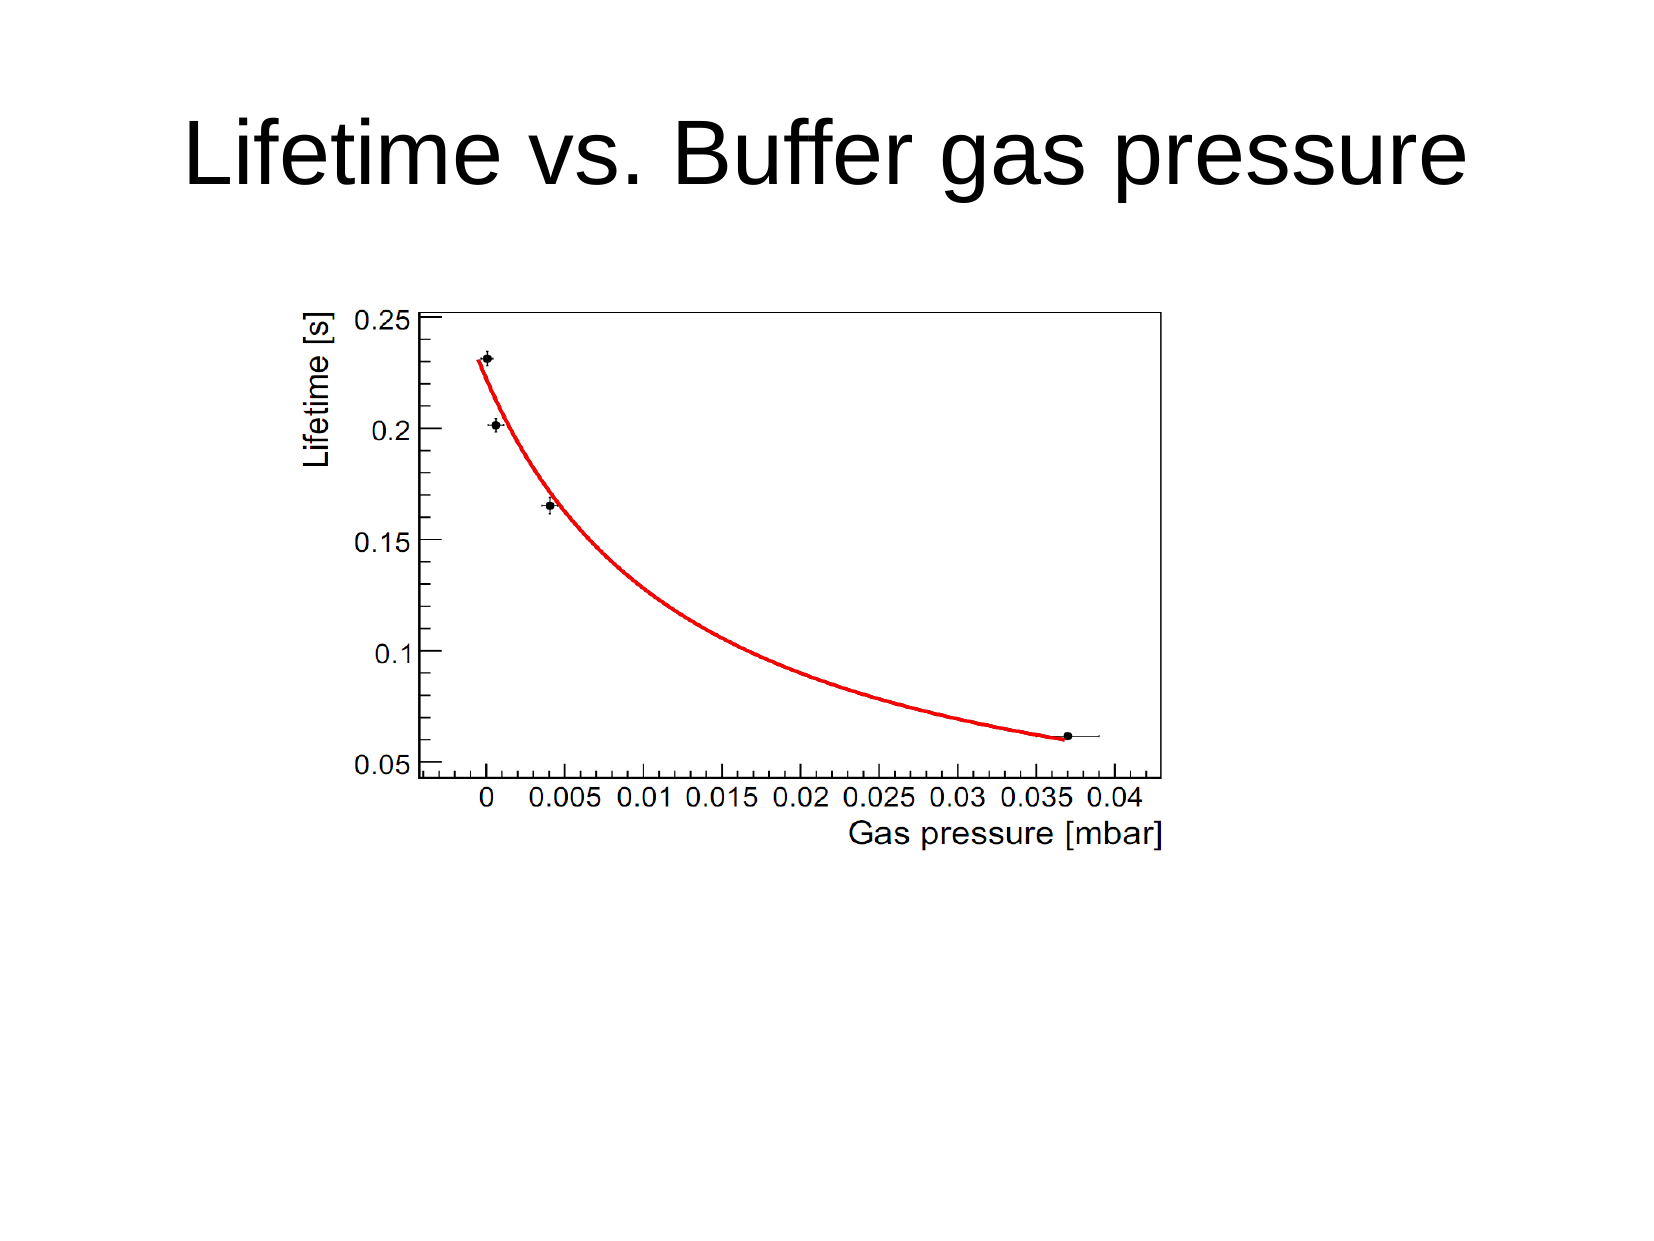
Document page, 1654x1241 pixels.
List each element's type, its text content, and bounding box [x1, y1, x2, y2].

picture [289, 289, 1193, 863]
title Lifetime vs. Buffer gas pressure [82, 49, 1571, 257]
